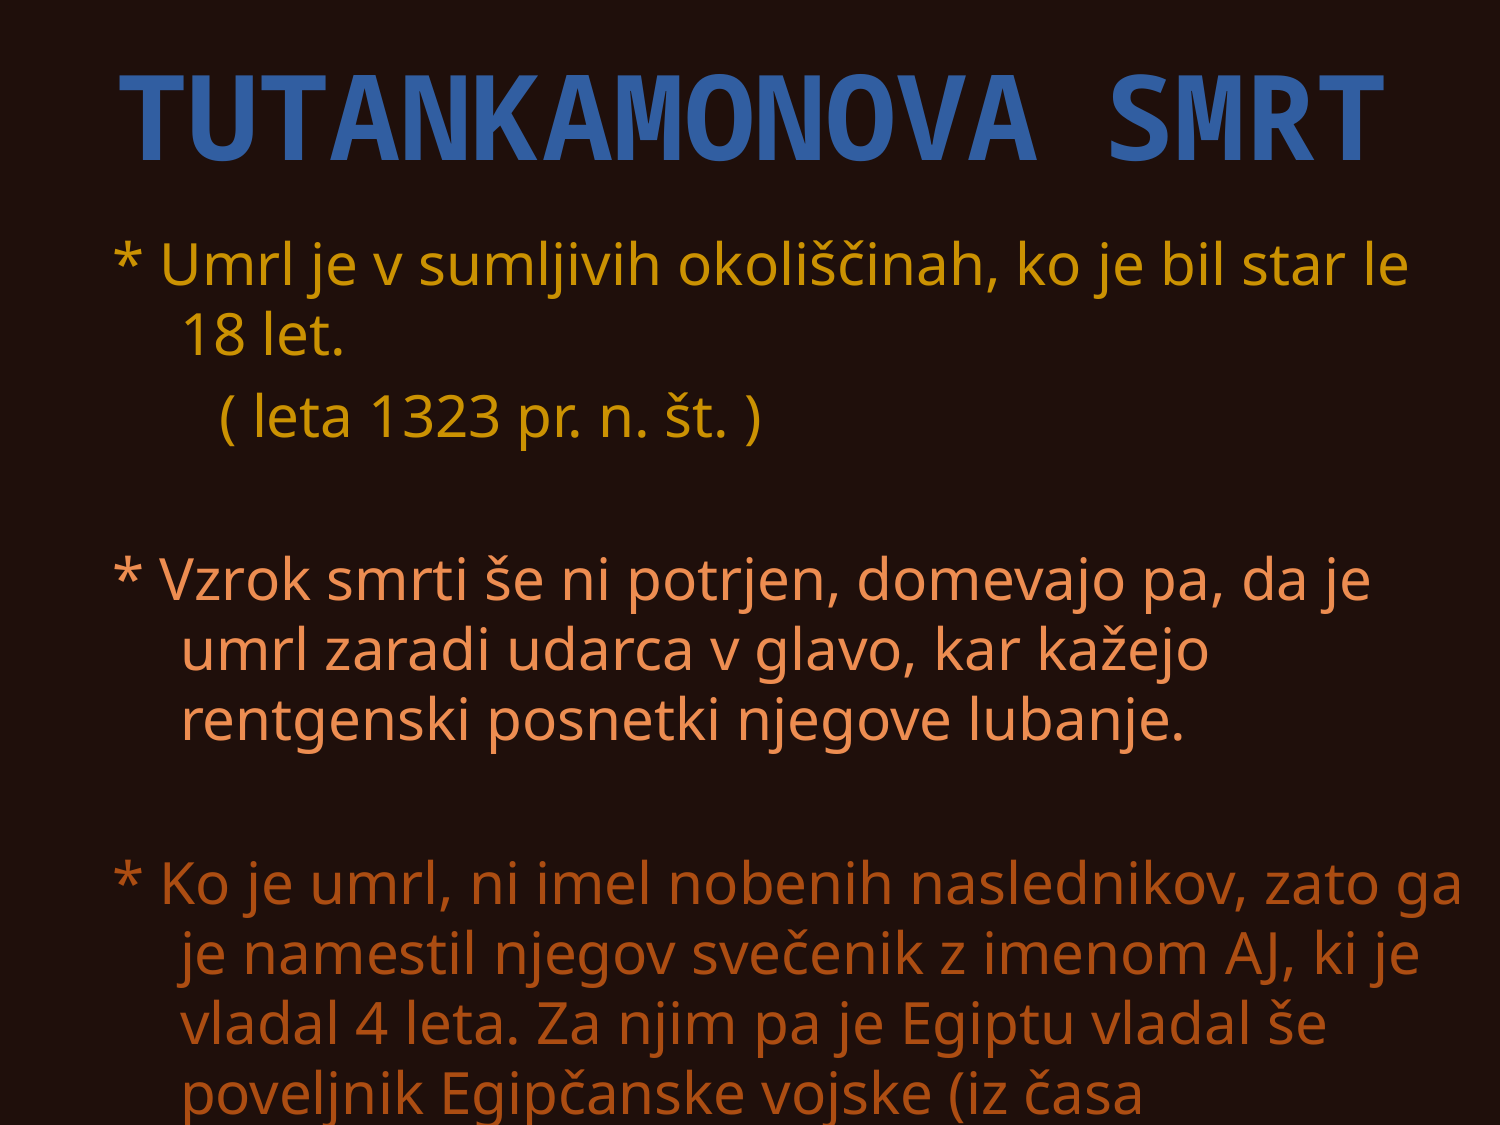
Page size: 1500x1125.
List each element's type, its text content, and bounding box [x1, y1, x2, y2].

list * Umrl je v sumljivih okoliščinah, ko je bil star le 18 let. ( leta 1323 pr. n. št. ) * Vzrok smrti še ni potrjen, domevajo pa, da je umrl zaradi udarca v glavo, kar kažejo rentgenski posnetki njegove lubanje. * Ko je umrl, ni imel nobenih naslednikov, zato ga je namestil njegov svečenik z imenom AJ, ki je vladal 4 leta. Za njim pa je Egiptu vladal še poveljnik Egipčanske vojske (iz časa Tutankamonove oblasti) [75, 220, 1500, 963]
title TUTANKAMONOVA SMRT [76, 19, 1427, 207]
